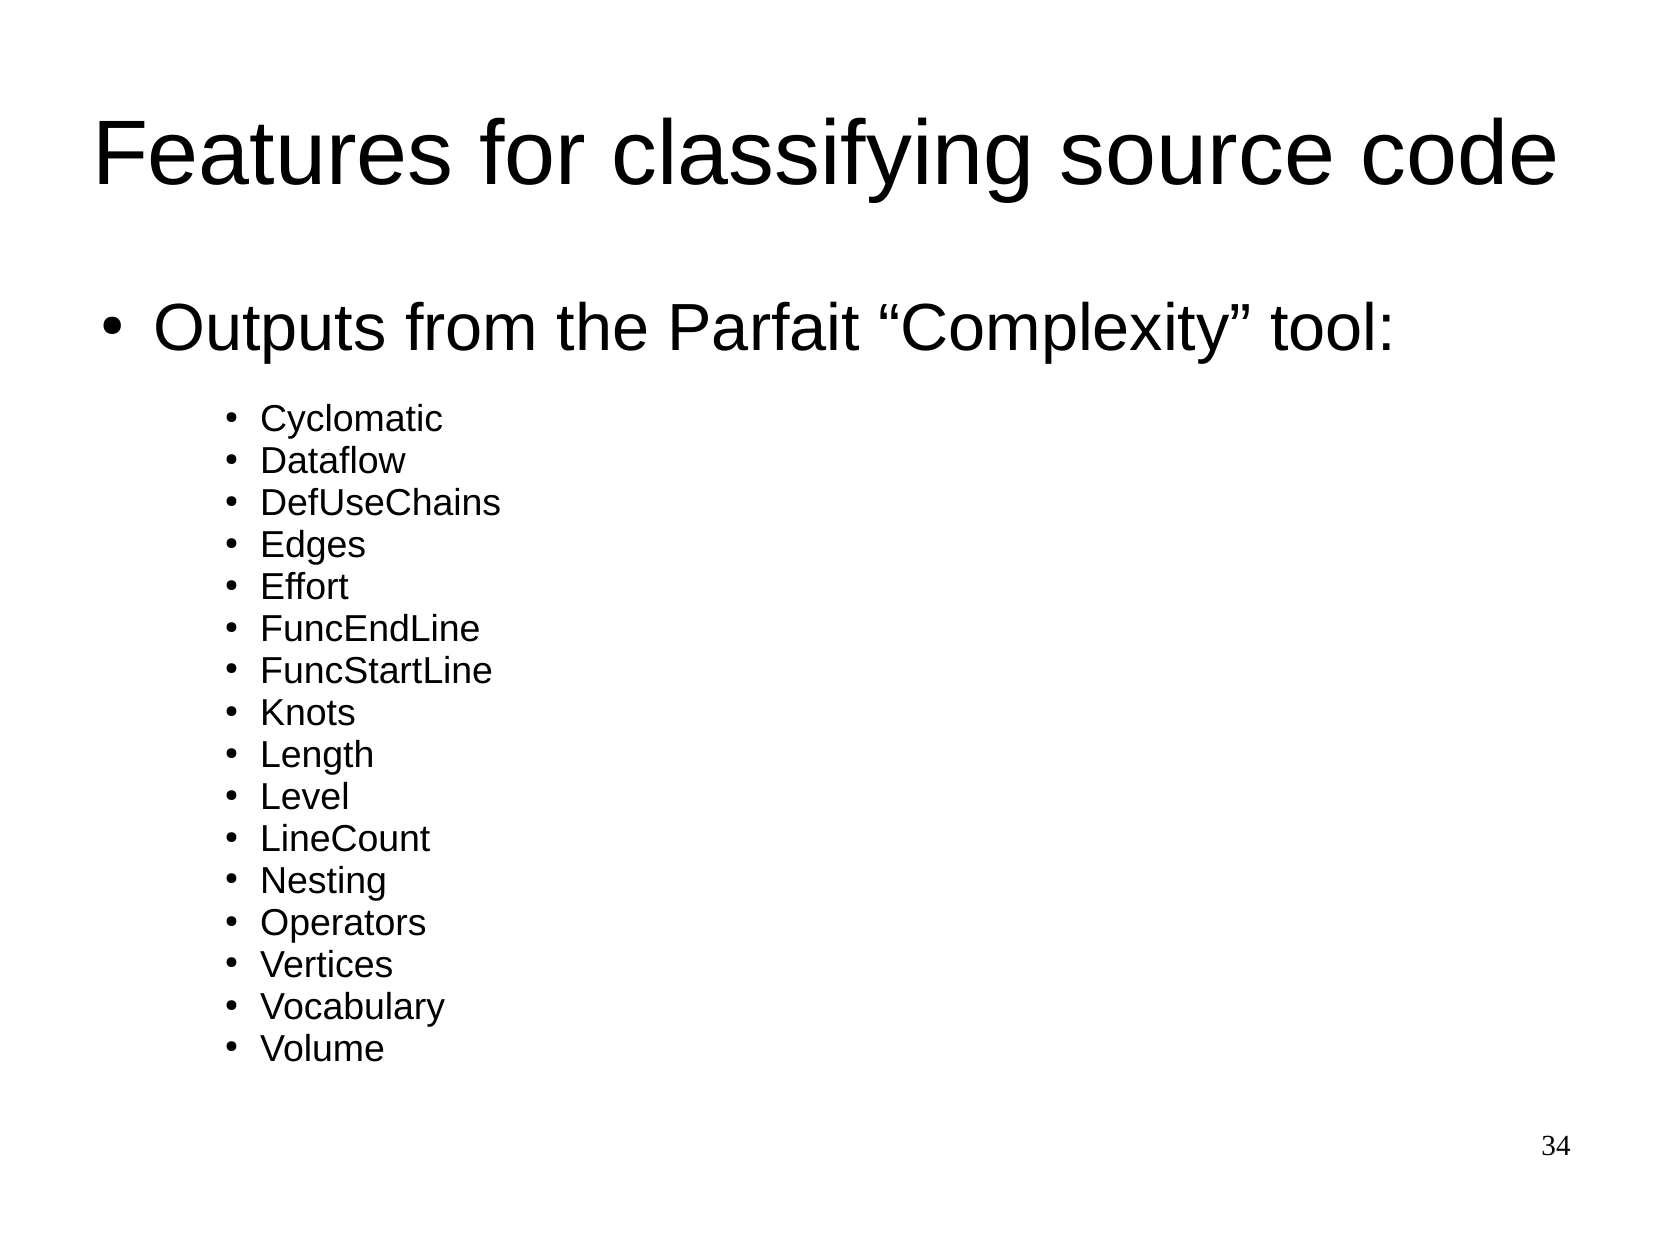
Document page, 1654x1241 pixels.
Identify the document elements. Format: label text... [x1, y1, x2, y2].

title Features for classifying source code [82, 49, 1571, 257]
text_box Cyclomatic Dataflow DefUseChains Edges Effort FuncEndLine FuncStartLine Knots Length Level LineCount Nesting Operators Vertices Vocabulary Volume [210, 390, 1276, 1077]
list Outputs from the Parfait “Complexity” tool: [82, 290, 1571, 1109]
